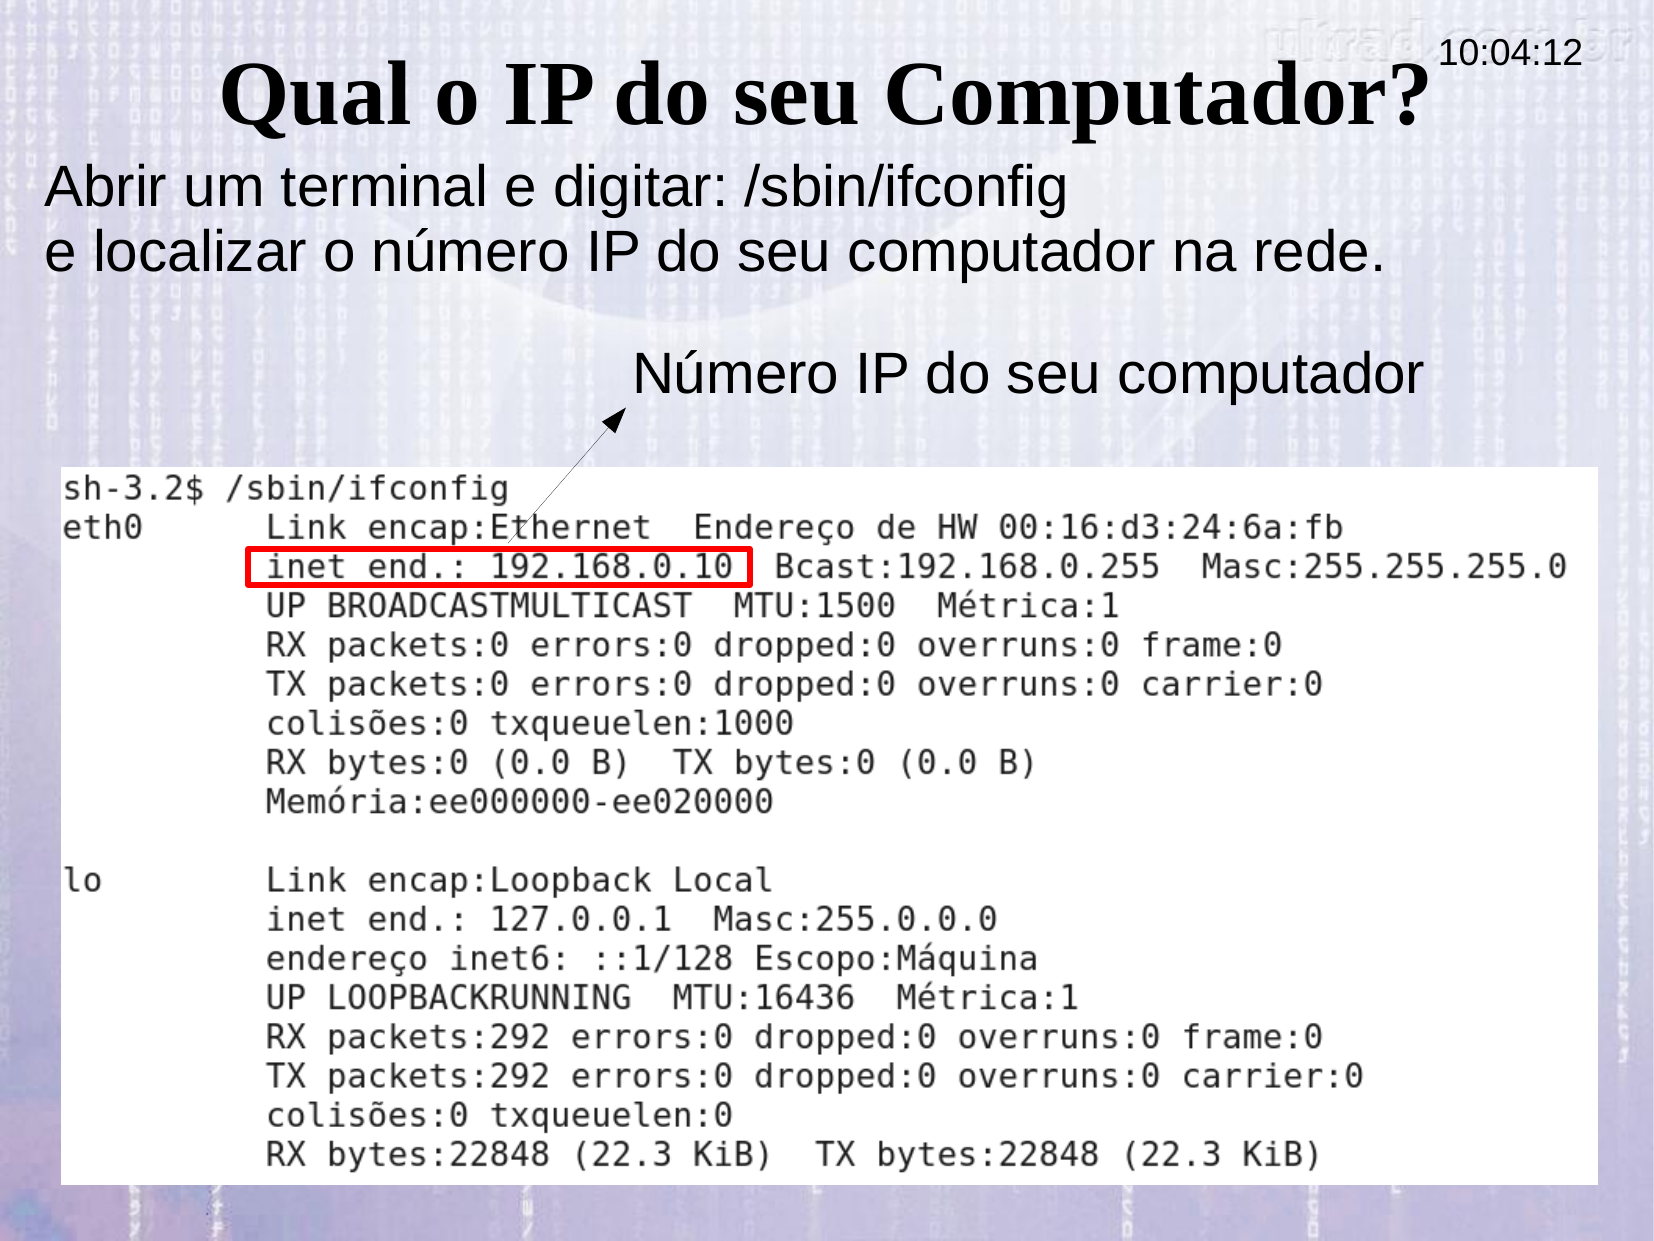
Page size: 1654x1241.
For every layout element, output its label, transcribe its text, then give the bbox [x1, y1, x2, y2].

picture [0, 0, 1654, 1241]
text_box Número IP do seu computador [617, 333, 1595, 414]
text_box [590, 324, 886, 395]
text_box Abrir um terminal e digitar: /sbin/ifconfig e localizar o número IP do seu computador na rede. [29, 146, 1625, 292]
text_box Qual o IP do seu Computador? [29, 35, 1625, 146]
text_box 09:49:09 [1423, 23, 1631, 94]
